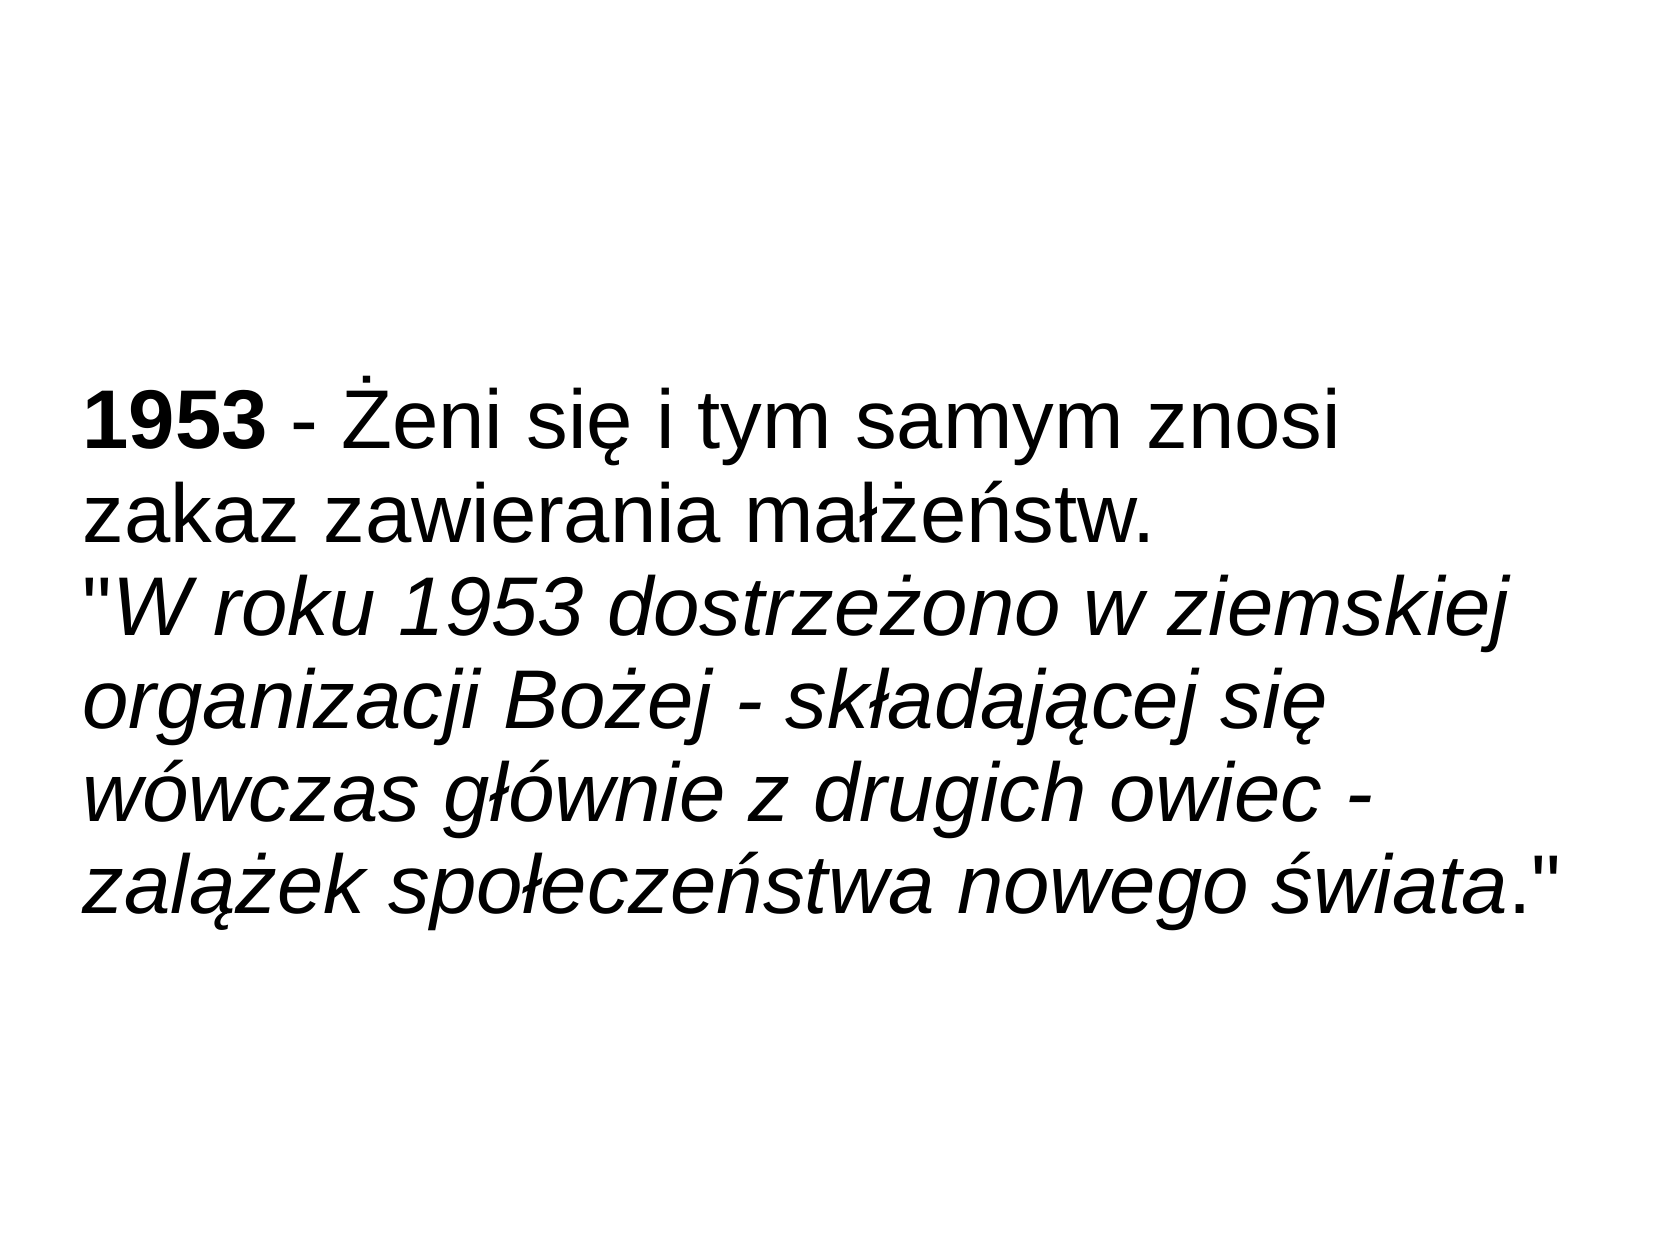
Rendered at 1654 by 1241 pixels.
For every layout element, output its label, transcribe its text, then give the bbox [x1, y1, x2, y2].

subtitle 1953 - Żeni się i tym samym znosi zakaz zawierania małżeństw. "W roku 1953 dostrzeżono w ziemskiej organizacji Bożej - składającej się wówczas głównie z drugich owiec - zalążek społeczeństwa nowego świata." [82, 297, 1571, 1102]
